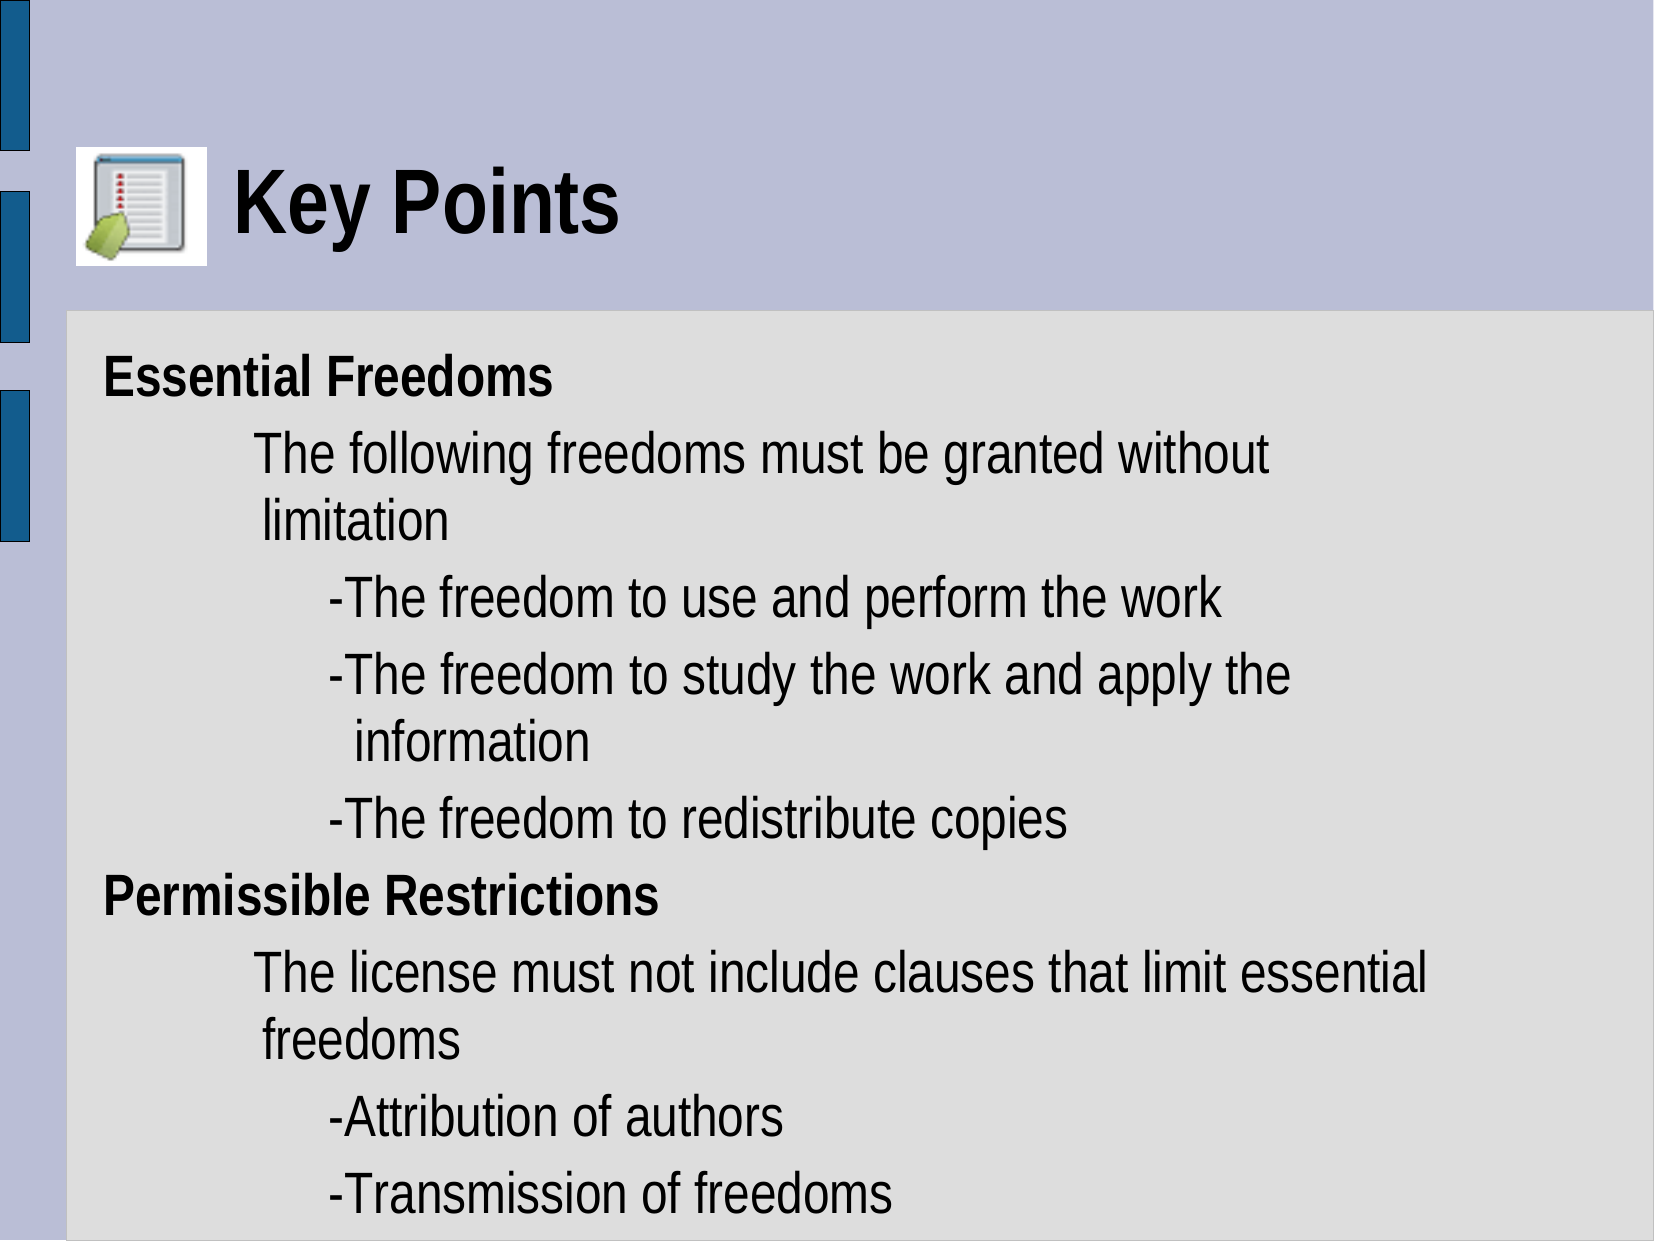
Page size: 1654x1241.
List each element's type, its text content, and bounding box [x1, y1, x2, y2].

text_box Key Points [218, 140, 739, 284]
picture [76, 147, 207, 266]
text_box Essential Freedoms The following freedoms must be granted without limitation -The freedom to use and perform the work -The freedom to study the work and apply the information -The freedom to redistribute copies Permissible Restrictions The license must not include clauses that limit essential freedoms -Attribution of authors -Transmission of freedoms [88, 334, 1595, 1241]
